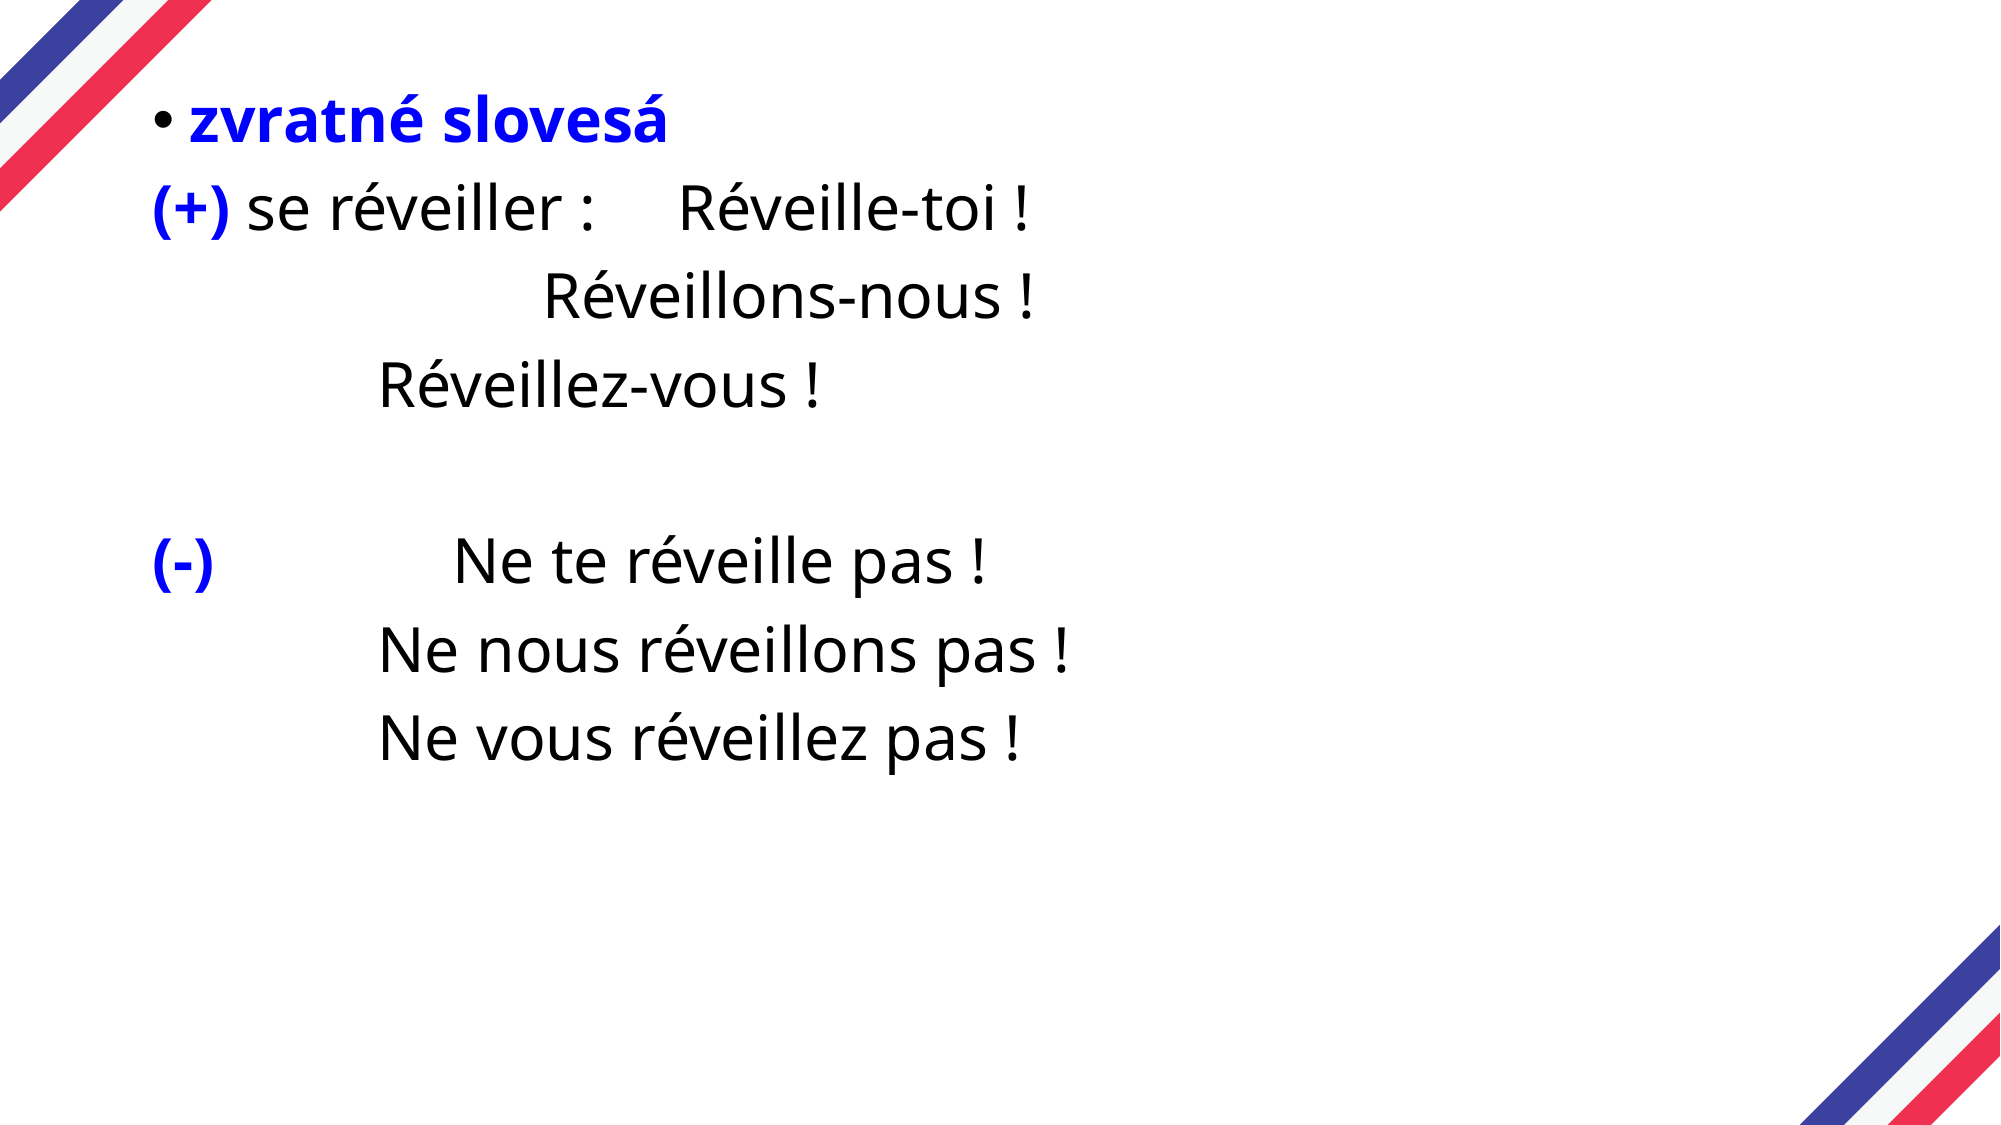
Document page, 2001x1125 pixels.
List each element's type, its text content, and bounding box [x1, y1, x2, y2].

text_box [1799, 924, 2000, 1125]
list zvratné slovesá (+) se réveiller : Réveille-toi ! Réveillons-nous ! Réveillez-vous ! (-) Ne te réveille pas ! Ne nous réveillons pas ! Ne vous réveillez pas ! [137, 80, 1863, 1014]
text_box [0, 0, 212, 212]
